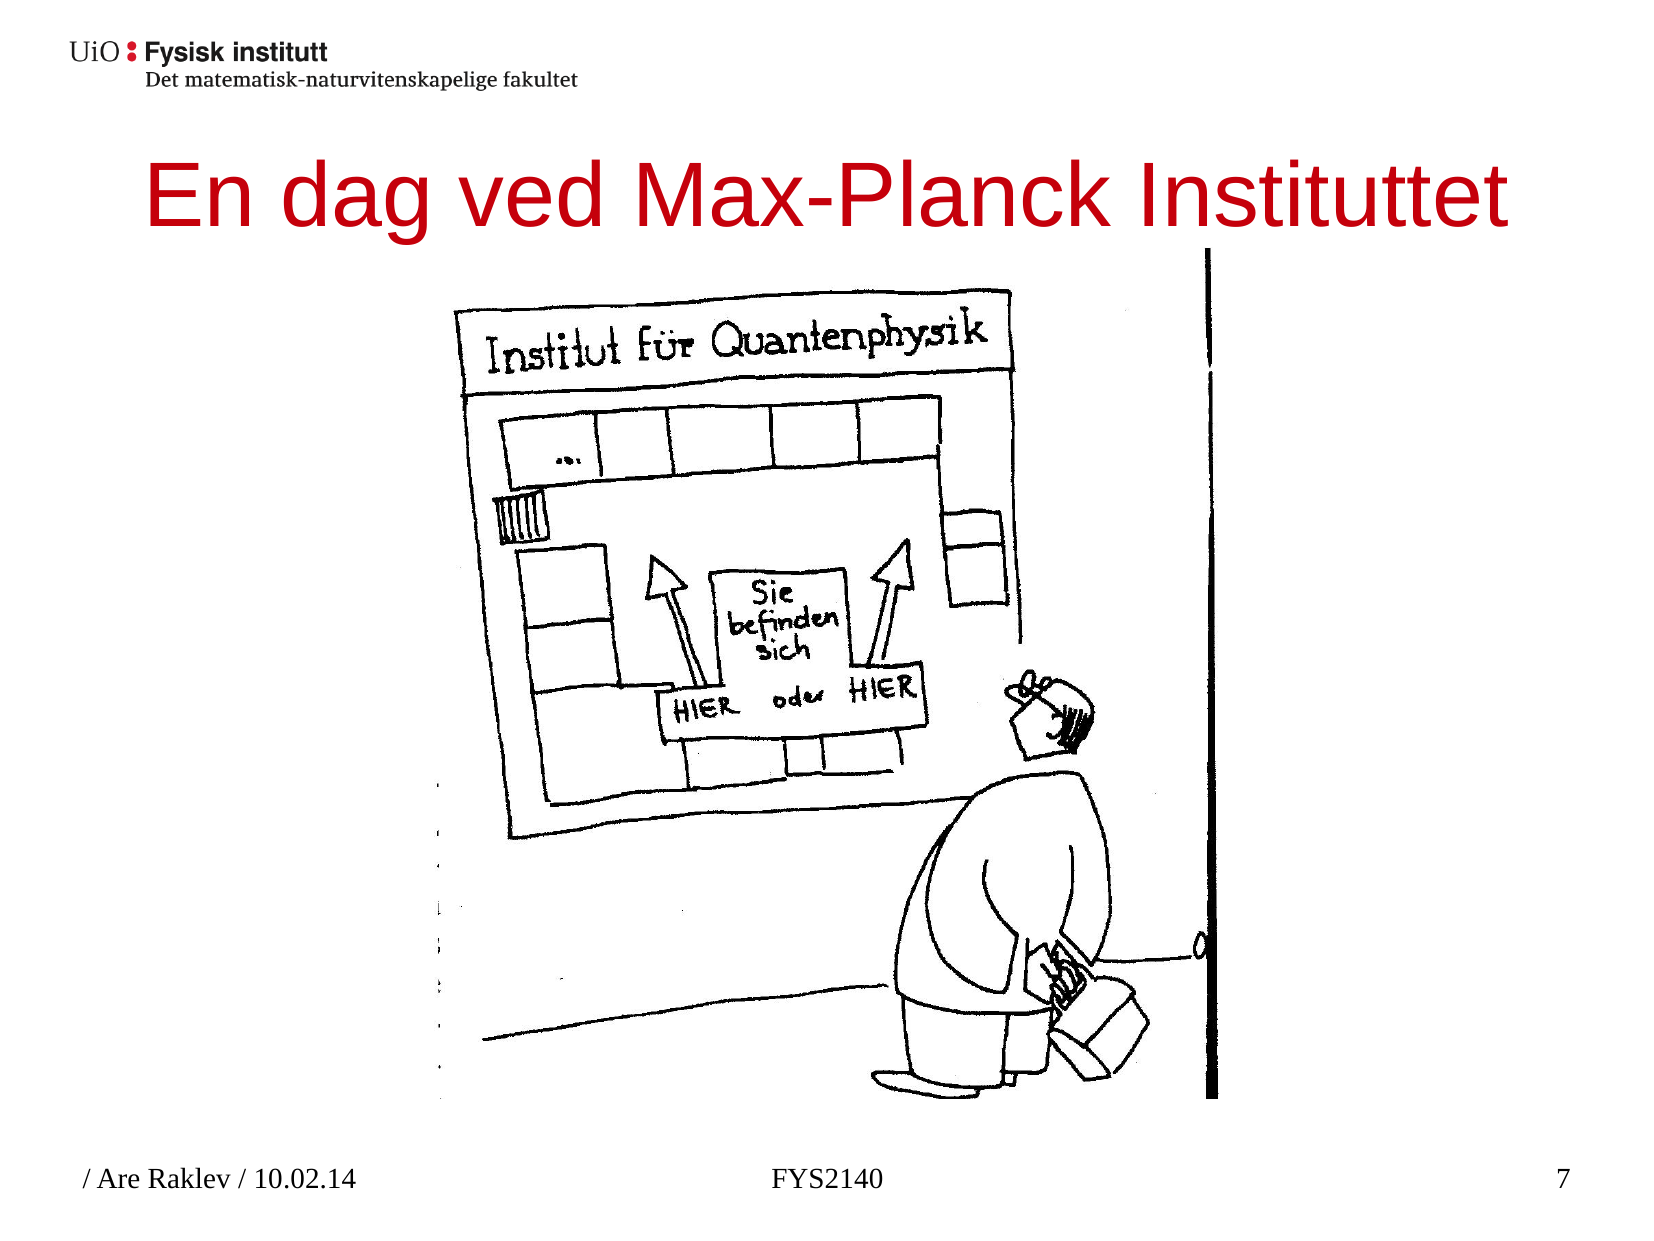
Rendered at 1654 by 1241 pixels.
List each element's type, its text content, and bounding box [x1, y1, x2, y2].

picture [68, 37, 581, 93]
picture [434, 241, 1219, 1099]
title En dag ved Max-Planck Instituttet [82, 90, 1571, 298]
